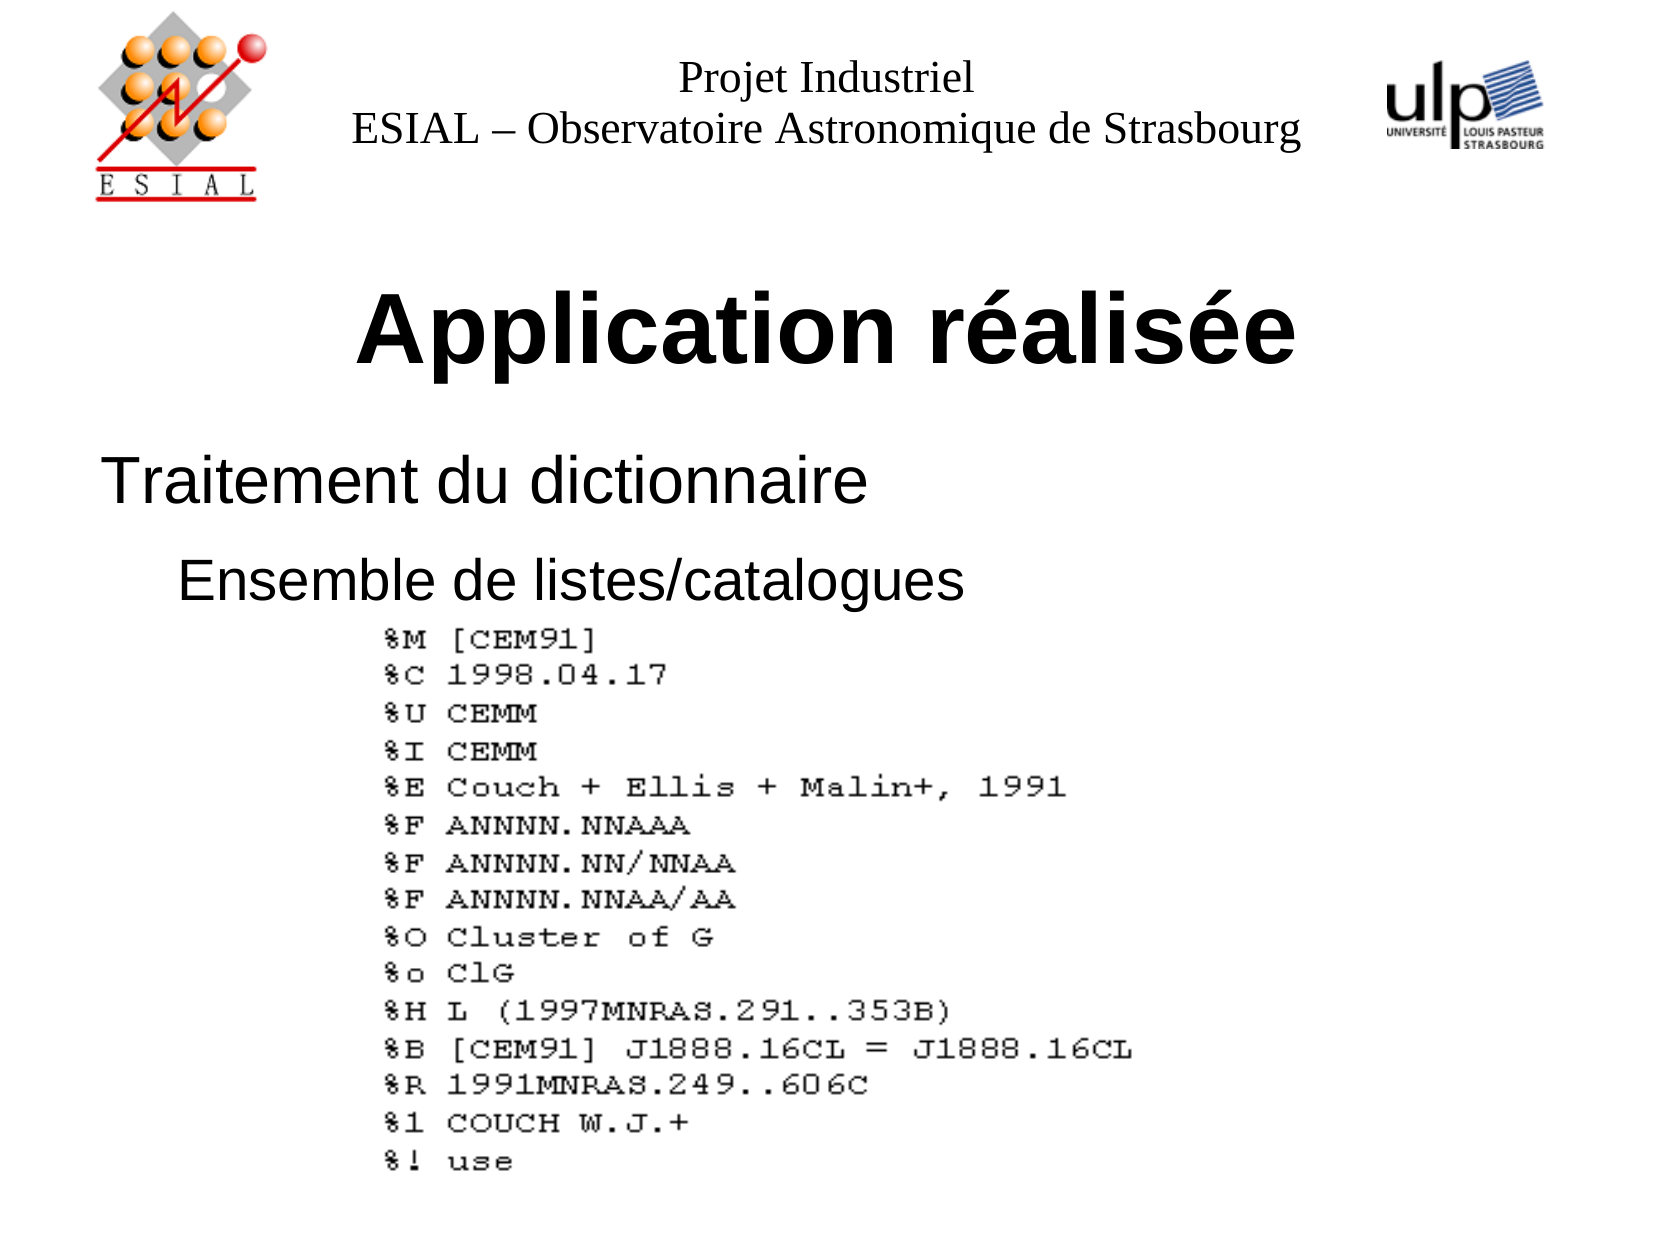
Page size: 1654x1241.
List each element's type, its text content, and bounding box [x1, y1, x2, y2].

title Projet Industriel ESIAL – Observatoire Astronomique de Strasbourg [82, 49, 1571, 257]
picture [371, 620, 1152, 1182]
text_box Application réalisée [265, 265, 1388, 414]
list Traitement du dictionnaire Ensemble de listes/catalogues [82, 442, 1571, 650]
picture [88, 6, 274, 49]
